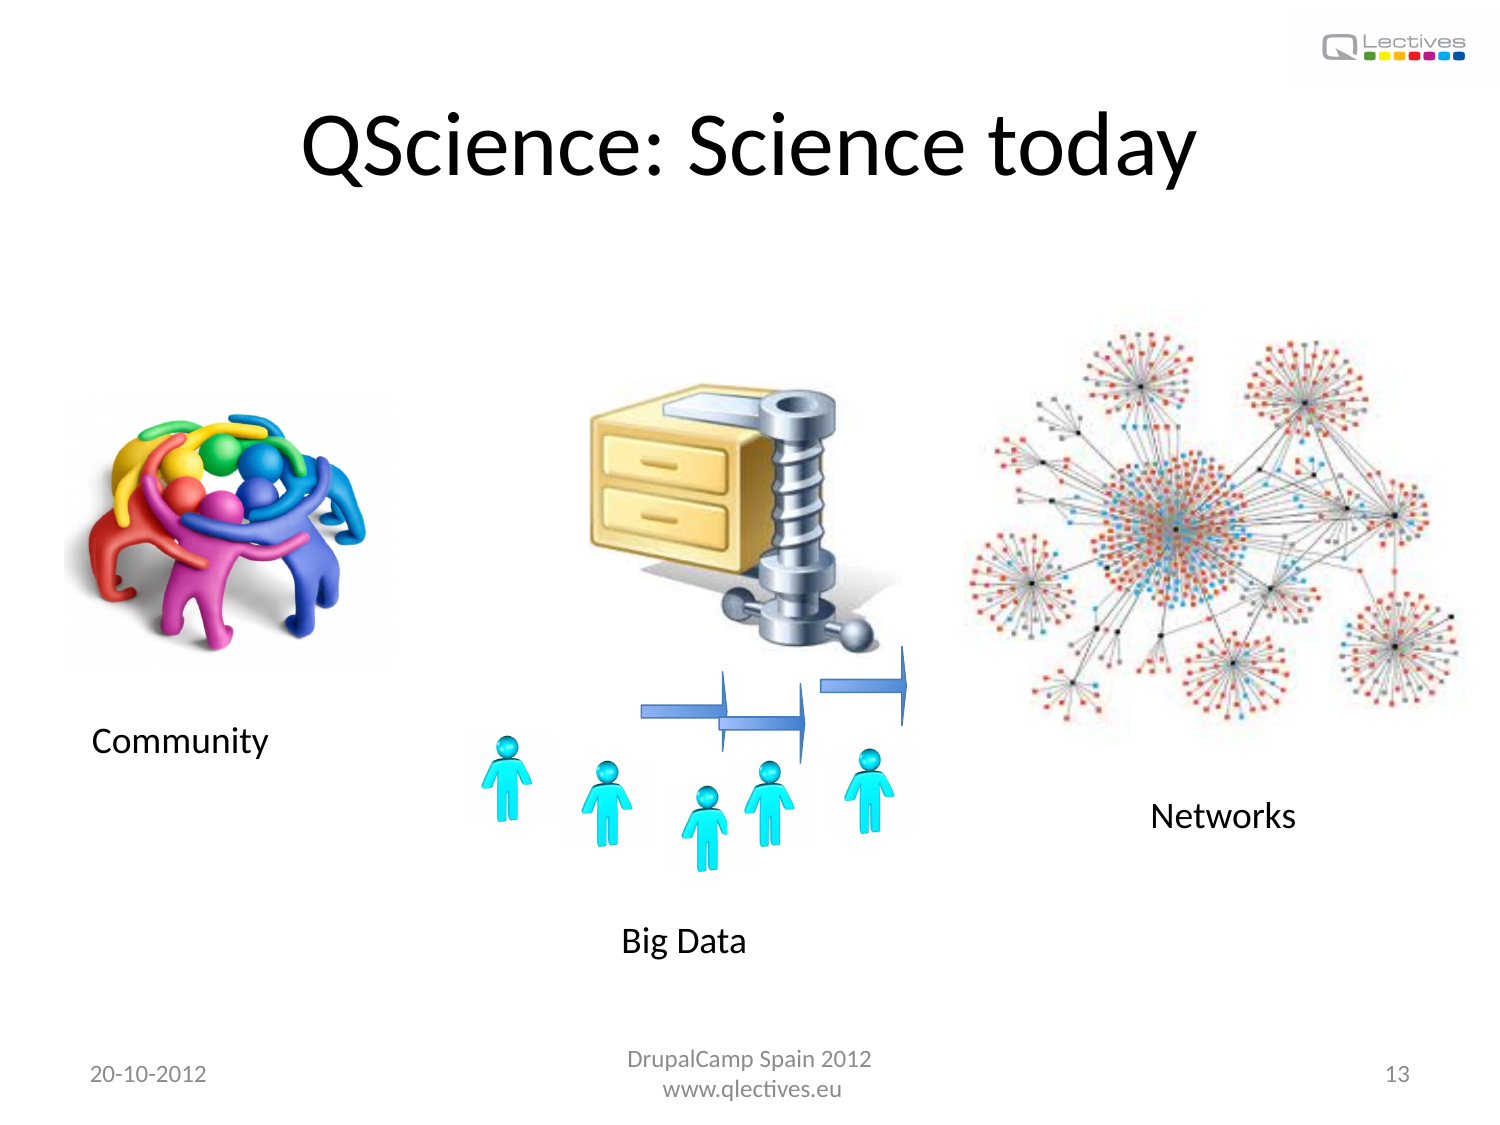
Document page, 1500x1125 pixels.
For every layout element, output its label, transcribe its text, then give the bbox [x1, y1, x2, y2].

text_box [820, 646, 907, 726]
picture [1288, 9, 1500, 90]
text_box [641, 671, 805, 764]
picture [664, 758, 817, 874]
picture [564, 758, 655, 849]
picture [589, 358, 902, 671]
text_box QScience: Science today [75, 45, 1425, 233]
text_box DrupalCamp Spain 2012 www.qlectives.eu [512, 1042, 988, 1103]
text_box Networks [1120, 783, 1327, 844]
picture [464, 733, 555, 824]
text_box <number> [1074, 1042, 1425, 1103]
picture [827, 746, 917, 837]
text_box Big Data [606, 908, 799, 969]
picture [64, 396, 395, 666]
picture [964, 308, 1465, 747]
text_box Community [77, 708, 324, 769]
text_box 20-10-2012 [74, 1042, 425, 1103]
